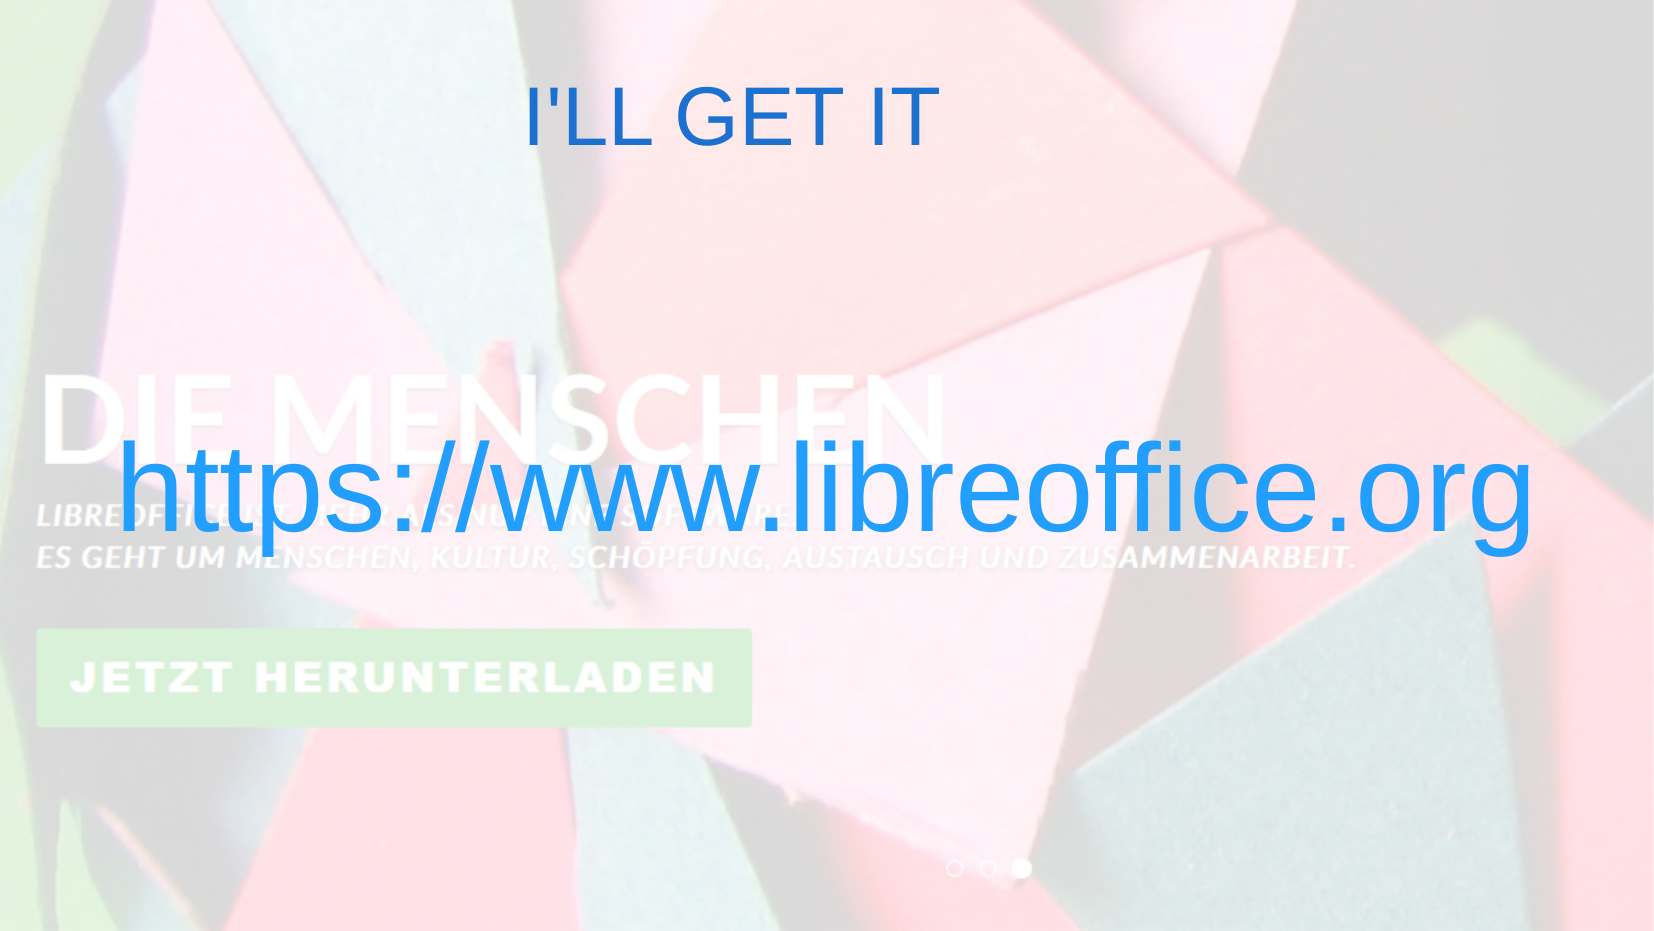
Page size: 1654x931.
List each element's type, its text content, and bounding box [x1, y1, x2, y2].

subtitle https://www.libreoffice.org [82, 417, 1571, 558]
title I'LL GET IT [82, 37, 1382, 197]
